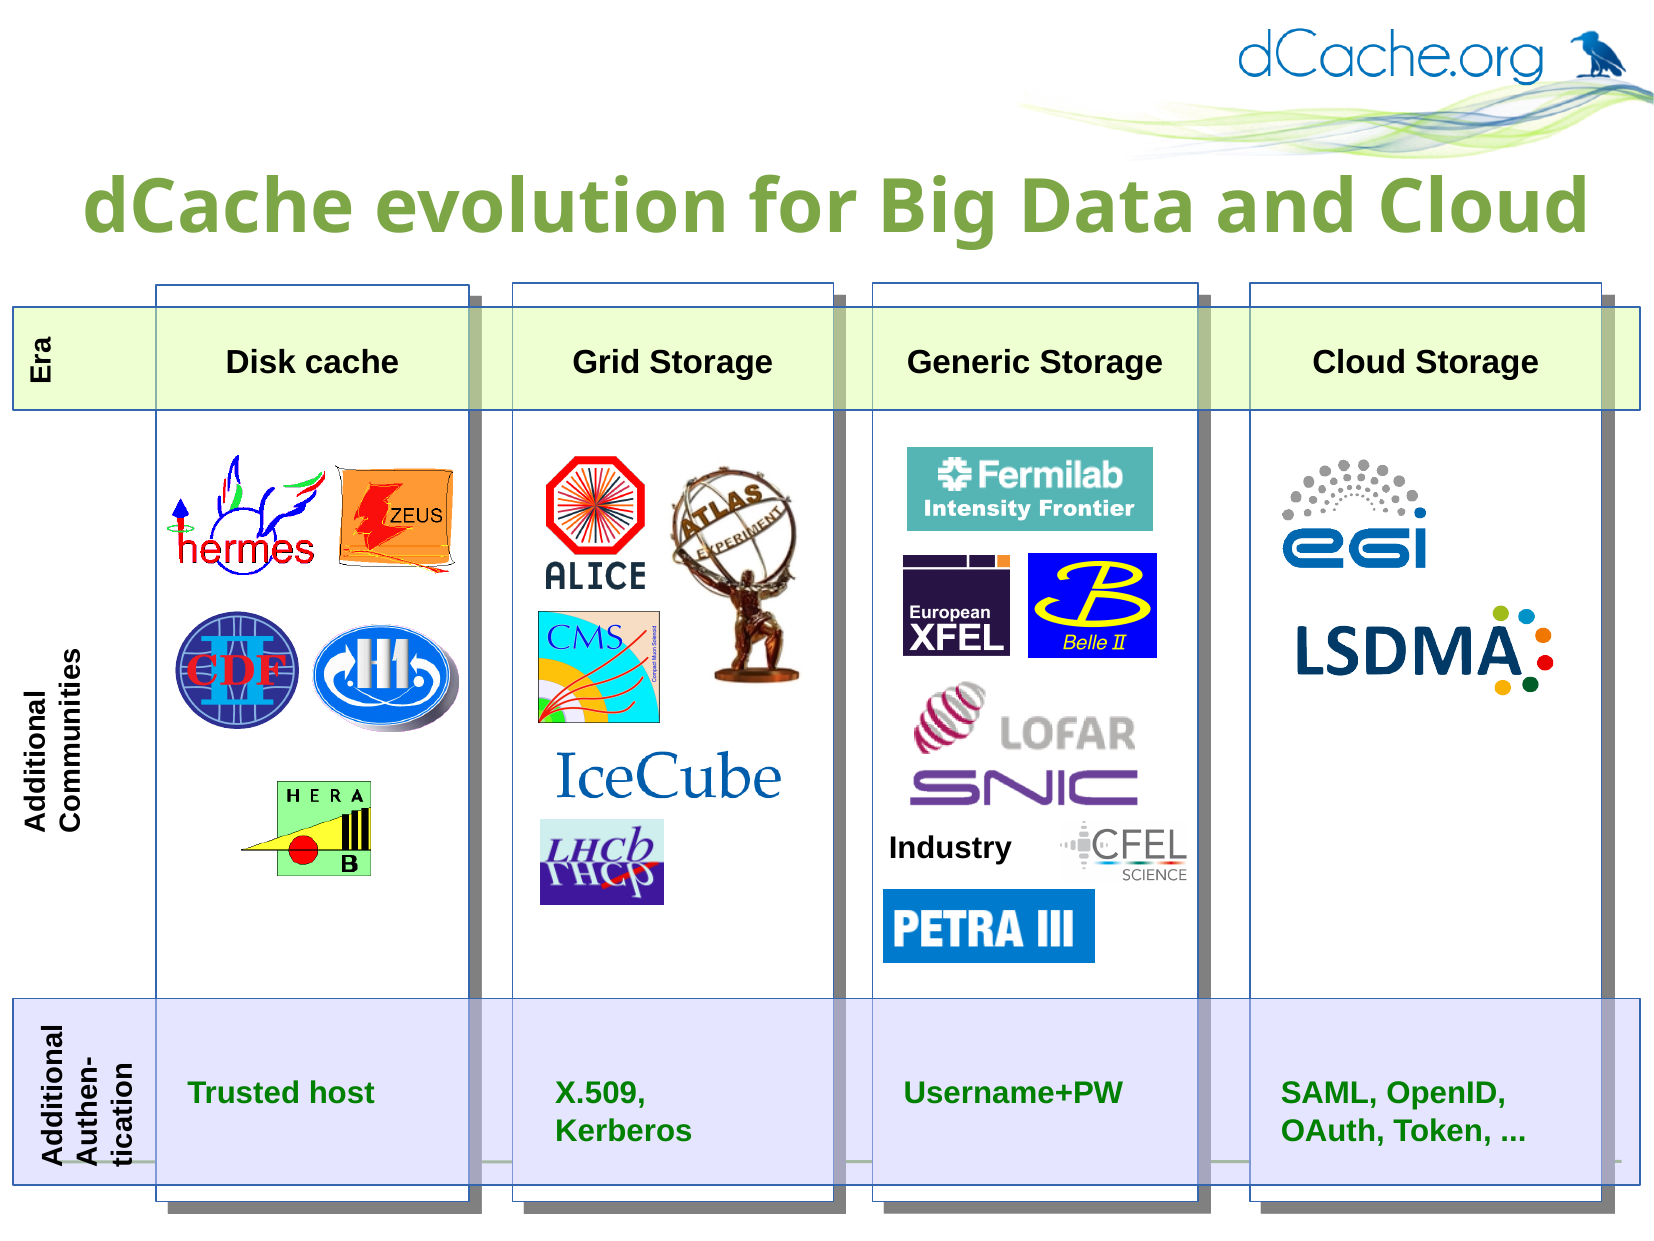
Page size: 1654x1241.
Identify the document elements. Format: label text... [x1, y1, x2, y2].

picture [312, 624, 459, 732]
picture [1060, 821, 1187, 884]
picture [175, 611, 299, 729]
text_box Era [13, 288, 97, 433]
picture [167, 455, 465, 575]
picture [1028, 553, 1157, 658]
text_box Cloud Storage [1266, 335, 1586, 397]
picture [1288, 598, 1563, 706]
text_box Grid Storage [531, 335, 815, 397]
text_box Generic Storage [875, 335, 1195, 397]
text_box Industry [852, 820, 1049, 878]
text_box X.509, Kerberos [540, 1065, 831, 1173]
text_box SAML, OpenID, OAuth, Token, ... [1266, 1065, 1622, 1178]
title dCache evolution for Big Data and Cloud [82, 155, 1605, 252]
picture [914, 678, 1136, 755]
text_box [12, 283, 1641, 1202]
text_box Username+PW [888, 1065, 1179, 1158]
picture [956, 16, 1654, 169]
picture [903, 555, 1010, 656]
text_box Trusted host [172, 1065, 463, 1124]
picture [555, 748, 782, 799]
text_box Additional Communities [8, 540, 98, 848]
picture [908, 767, 1139, 808]
picture [907, 447, 1153, 531]
picture [883, 889, 1095, 963]
text_box Additional Authen- tication [25, 817, 115, 1182]
picture [241, 781, 371, 876]
text_box [118, 1086, 129, 1093]
picture [1262, 442, 1444, 586]
picture [538, 449, 813, 723]
text_box Disk cache [178, 335, 446, 397]
picture [540, 819, 664, 905]
